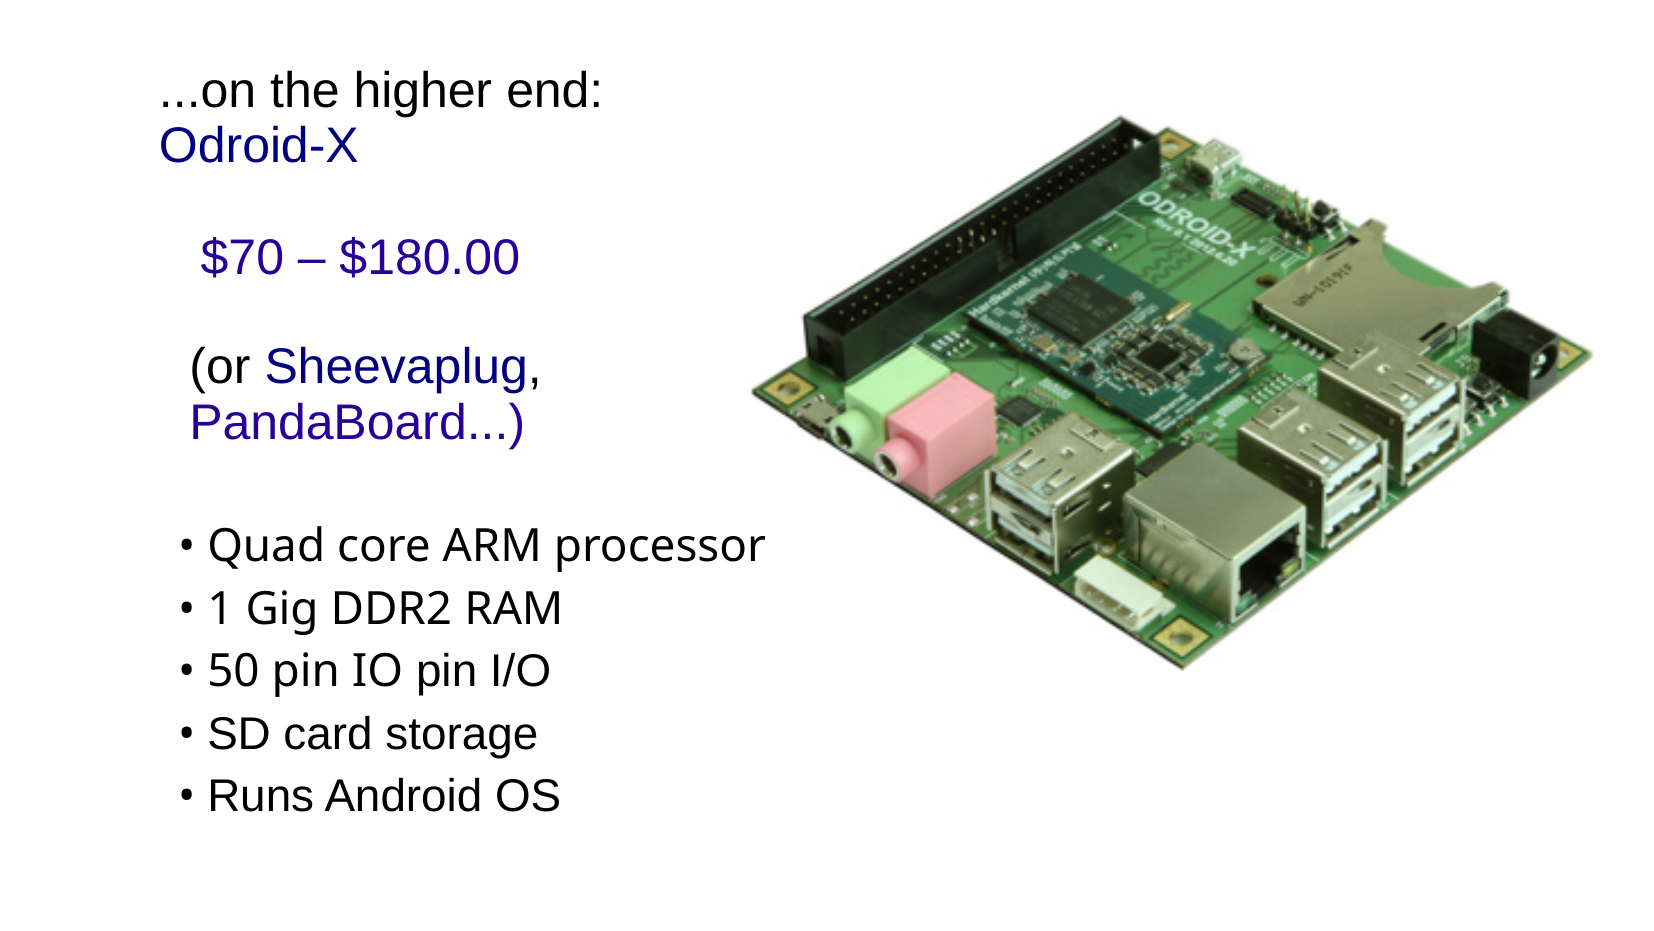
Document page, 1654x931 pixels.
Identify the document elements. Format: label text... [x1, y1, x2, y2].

title ...on the higher end: Odroid-X $70 – $180.00 [158, 61, 751, 286]
title (or Sheevaplug, PandaBoard...) [189, 338, 736, 451]
picture [750, 107, 1596, 676]
title • Quad core ARM processor • 1 Gig DDR2 RAM • 50 pin IO pin I/O • SD card storage • Runs Android OS [178, 480, 796, 858]
